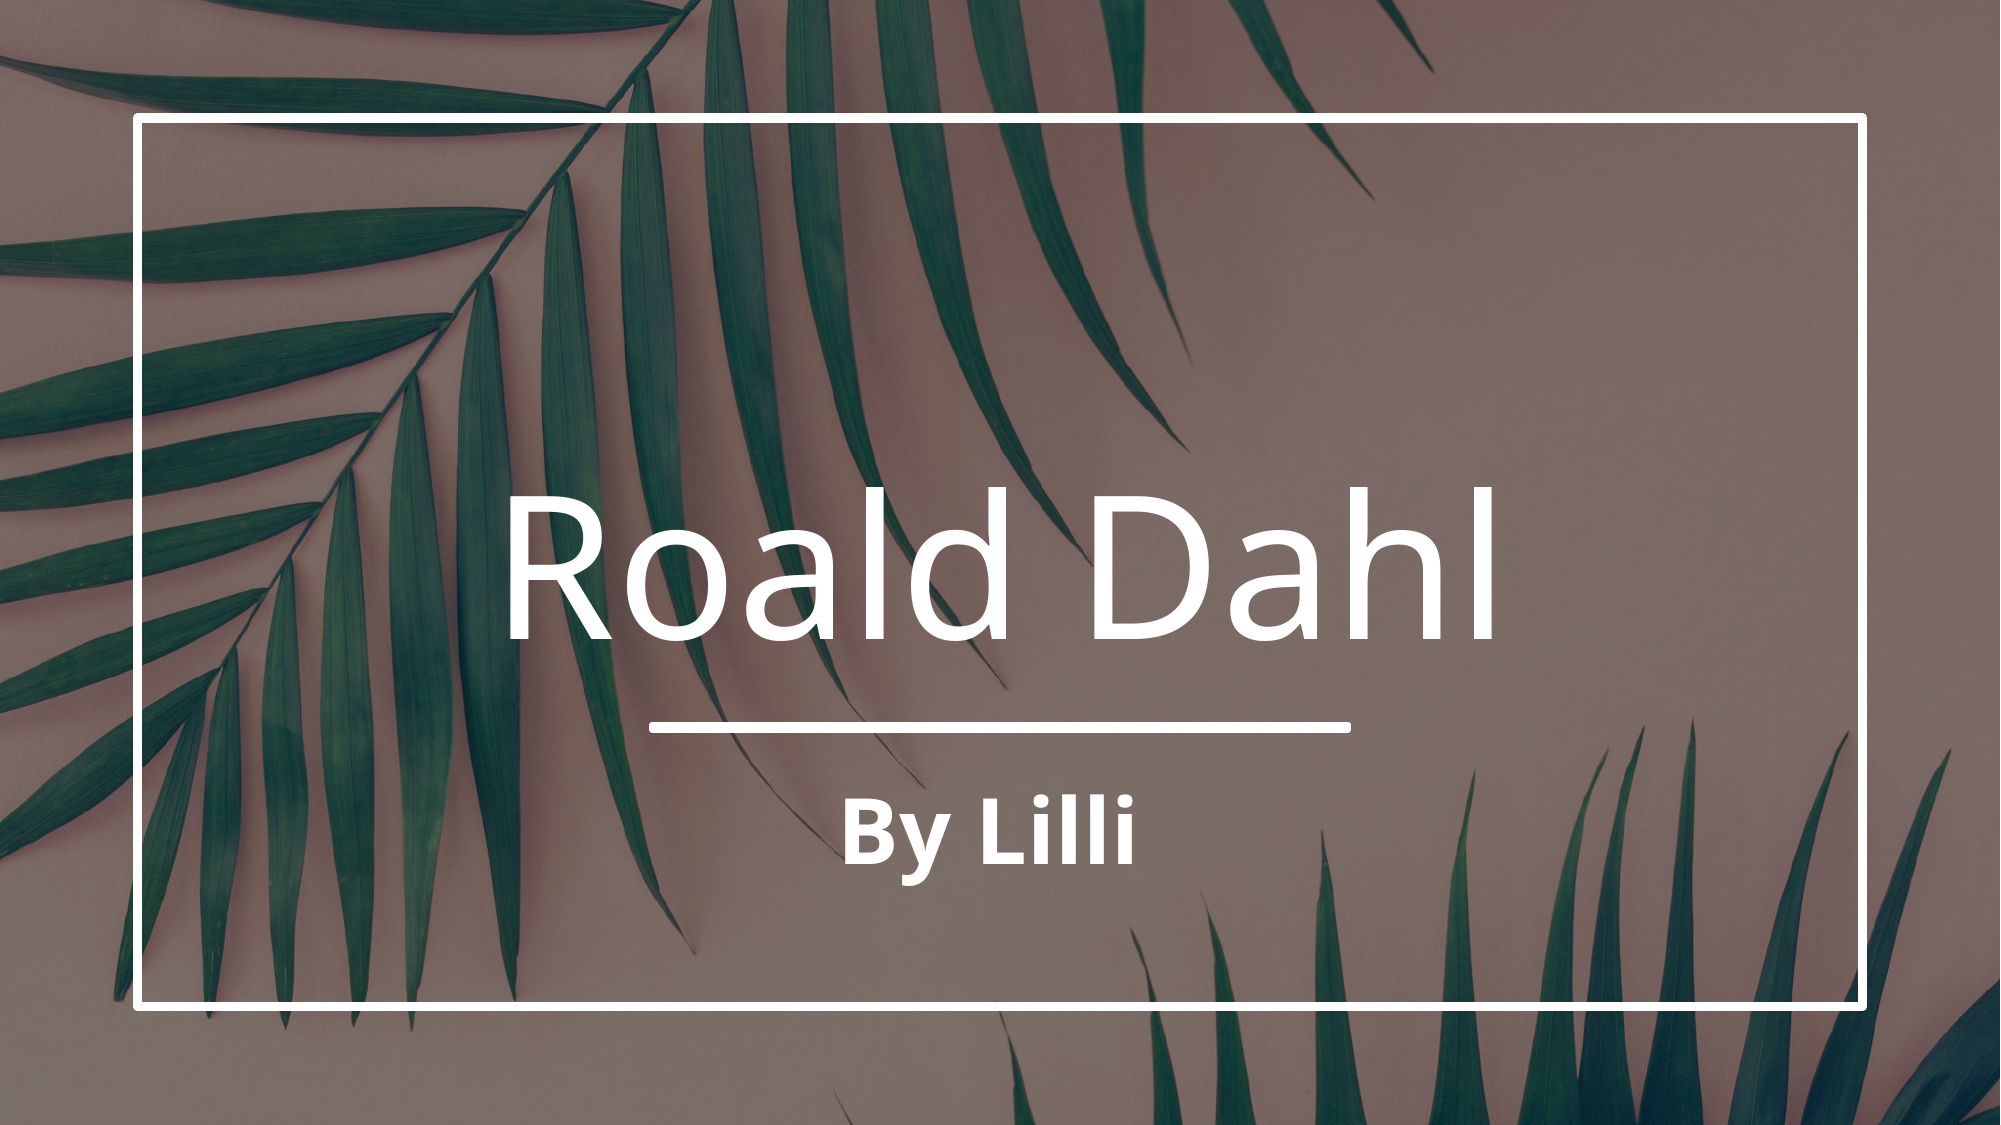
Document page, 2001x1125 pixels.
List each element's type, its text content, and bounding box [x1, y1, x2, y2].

title Roald Dahl [250, 184, 1751, 687]
picture [0, 0, 2000, 1125]
subtitle By Lilli [250, 754, 1751, 956]
text_box [652, 725, 1348, 730]
